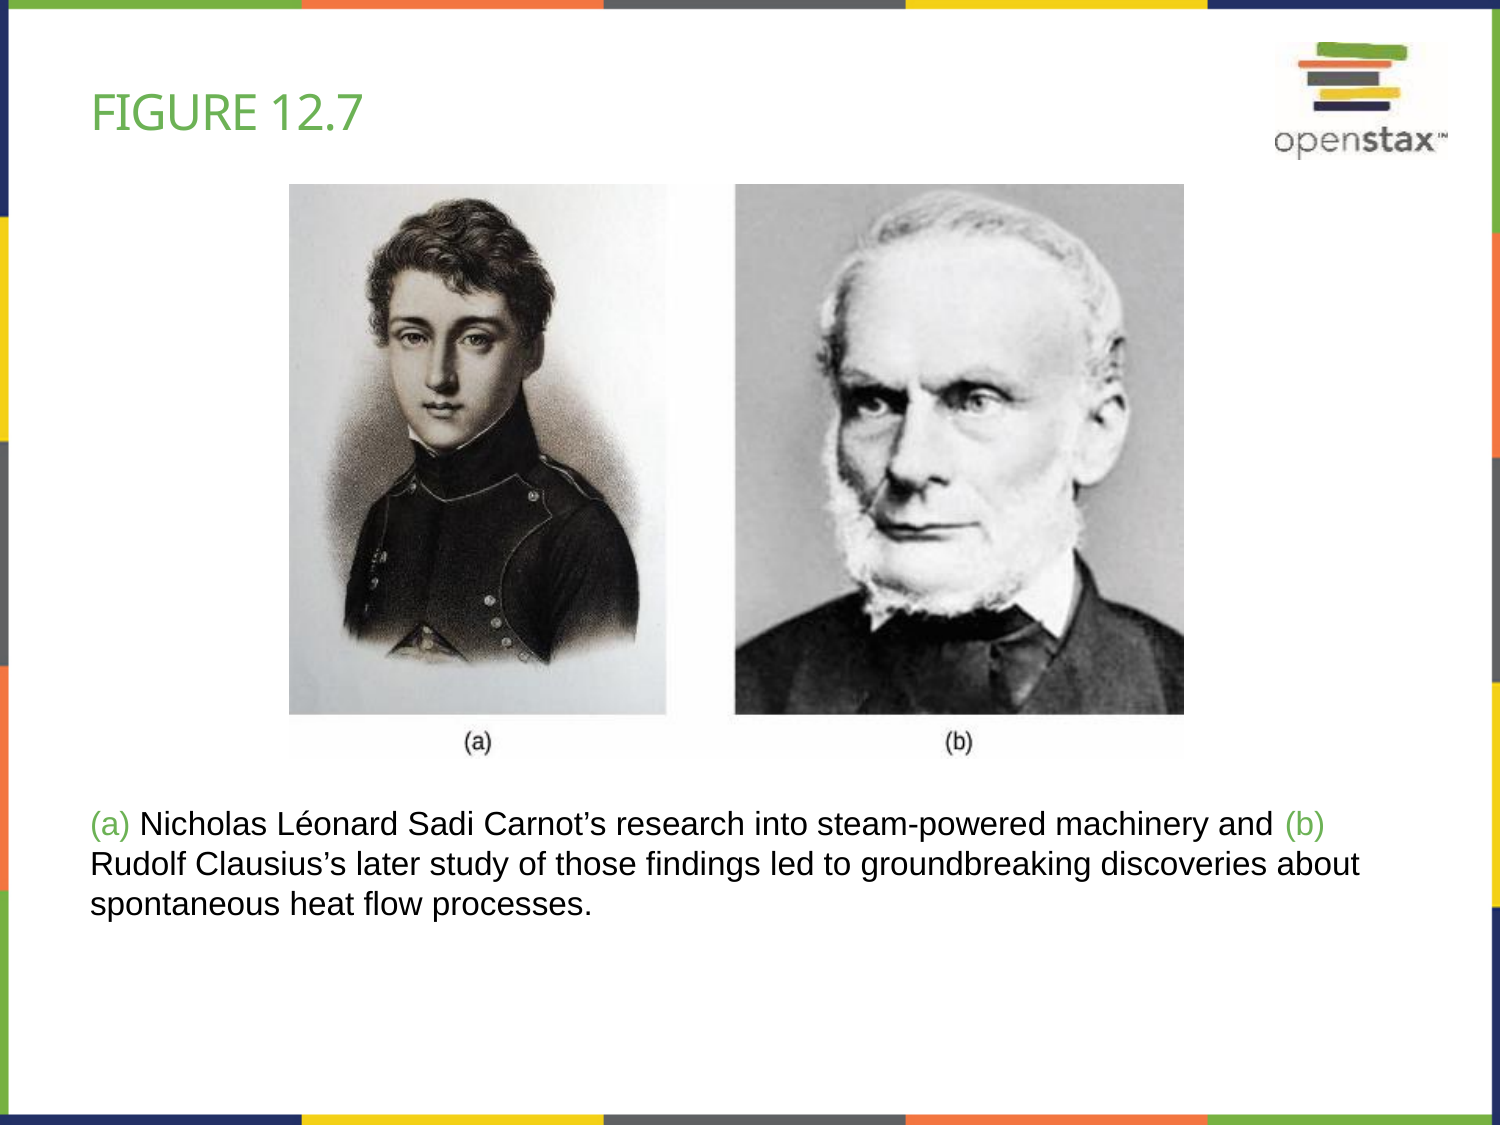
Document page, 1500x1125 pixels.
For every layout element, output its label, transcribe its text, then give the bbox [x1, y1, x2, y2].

title Figure 12.7 [75, 39, 1398, 148]
list (a) Nicholas Léonard Sadi Carnot’s research into steam-powered machinery and (b) Rudolf Clausius’s later study of those findings led to groundbreaking discoveries about spontaneous heat flow processes. [75, 794, 1398, 986]
picture [0, 0, 1500, 1125]
